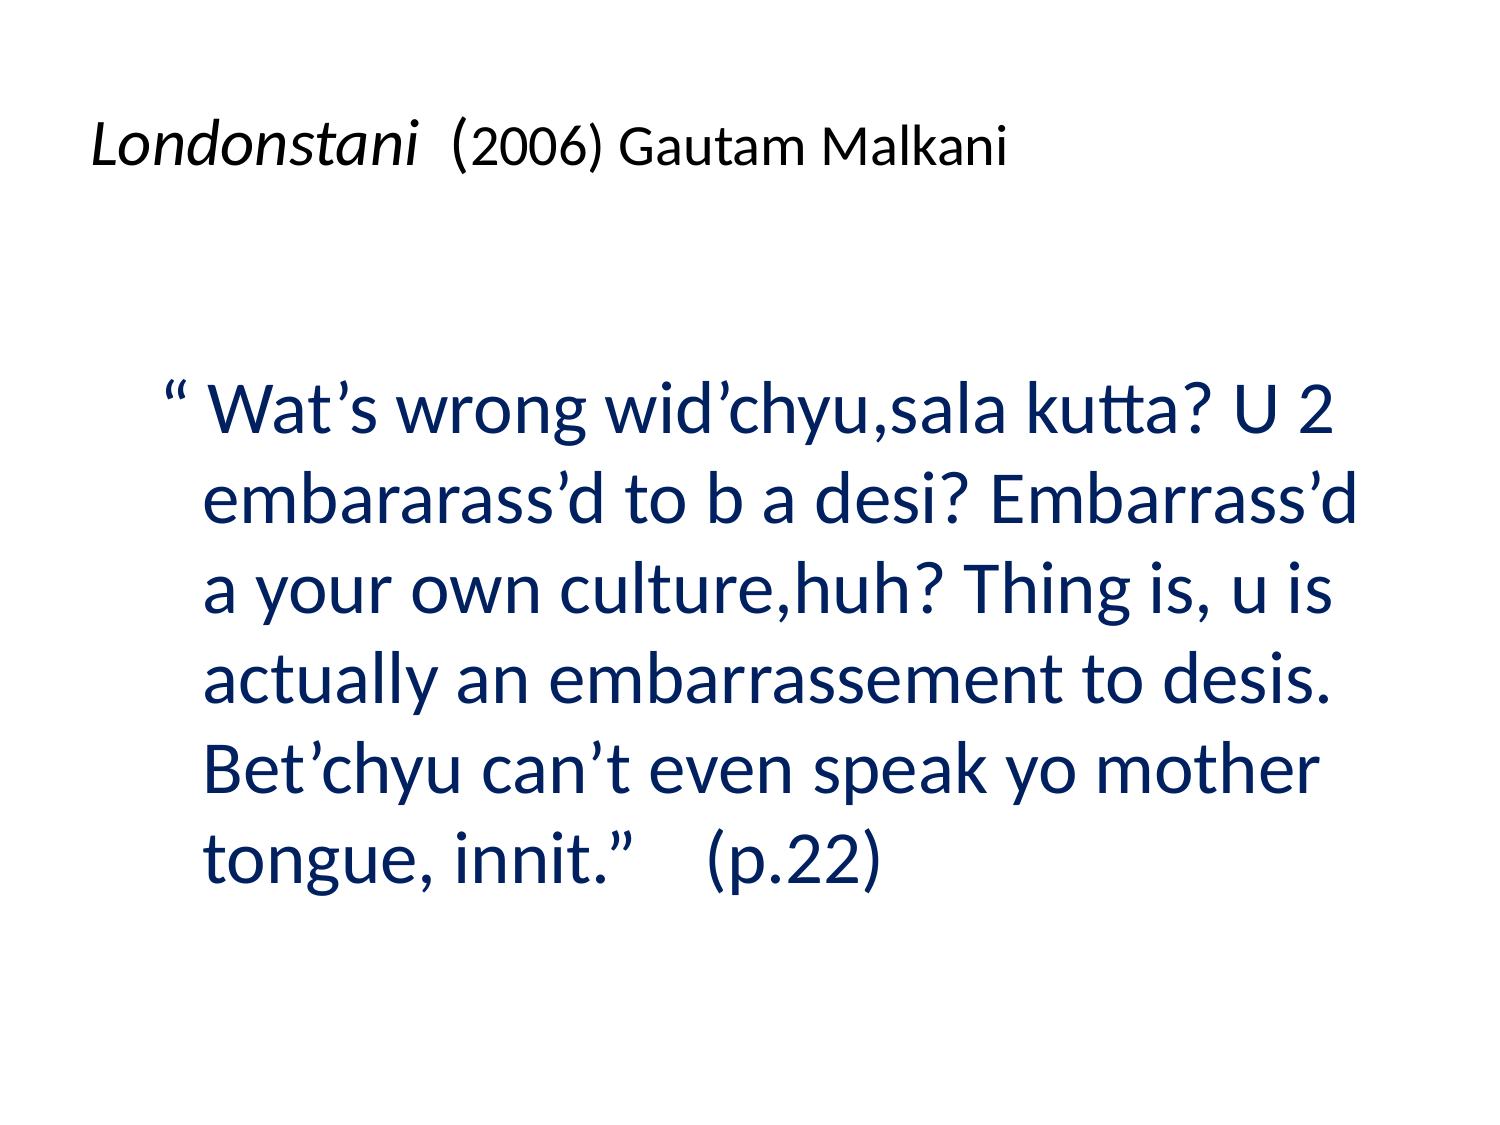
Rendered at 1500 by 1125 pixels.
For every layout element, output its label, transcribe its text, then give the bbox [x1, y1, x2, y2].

title Londonstani (2006) Gautam Malkani [75, 78, 1426, 138]
list “ Wat’s wrong wid’chyu,sala kutta? U 2 embararass’d to b a desi? Embarrass’d a your own culture,huh? Thing is, u is actually an embarrassement to desis. Bet’chyu can’t even speak yo mother tongue, innit.” (p.22) [75, 160, 1426, 1005]
